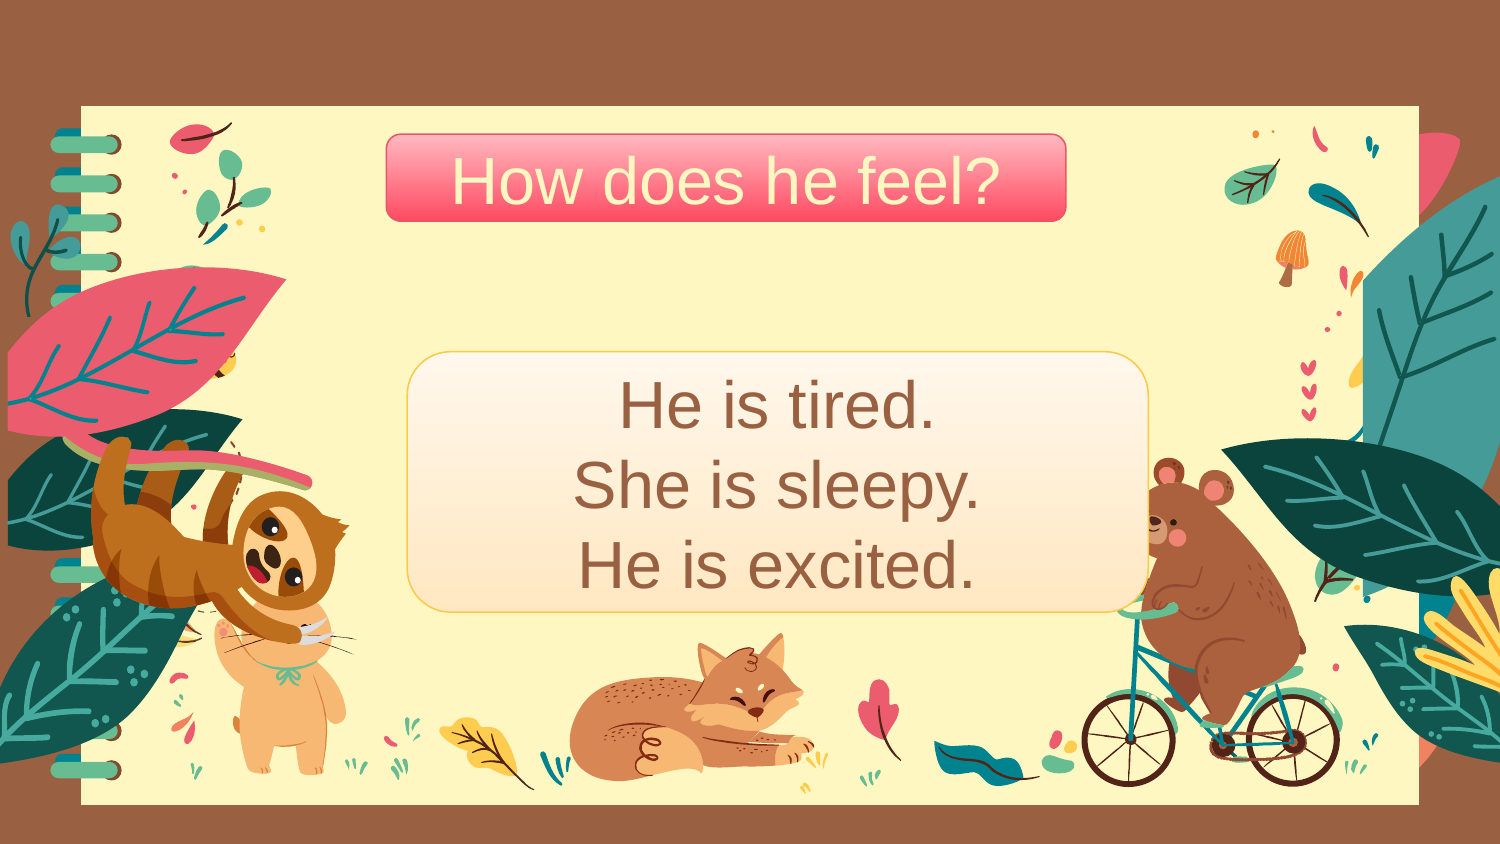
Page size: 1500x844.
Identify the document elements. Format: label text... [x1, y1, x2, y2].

text_box [10, 204, 81, 317]
text_box [1221, 176, 1500, 763]
text_box [0, 267, 350, 764]
text_box He is tired. She is sleepy. He is excited. [407, 351, 1149, 613]
text_box How does he feel? [386, 134, 1066, 222]
